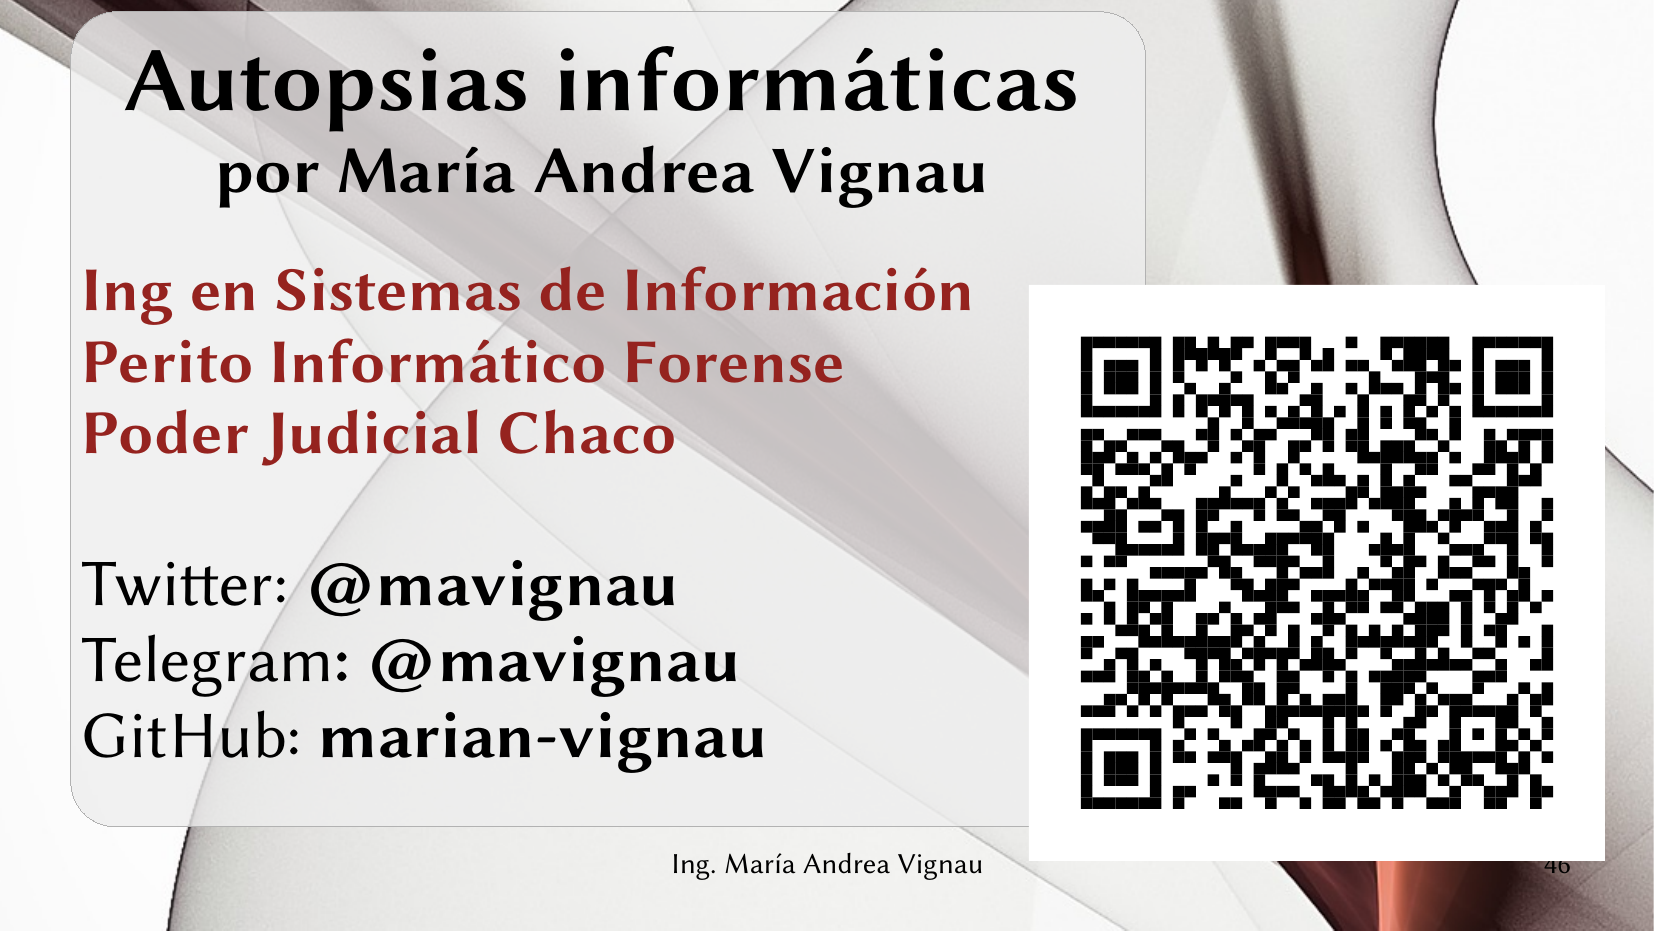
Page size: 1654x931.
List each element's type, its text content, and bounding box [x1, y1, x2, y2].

title Autopsias informáticas por María Andrea Vignau [82, 28, 1123, 210]
picture [0, 0, 1654, 931]
subtitle Ing en Sistemas de Información Perito Informático Forense Poder Judicial Chaco Twitter: @mavignau Telegram: @mavignau GitHub: marian-vignau [81, 220, 1120, 808]
